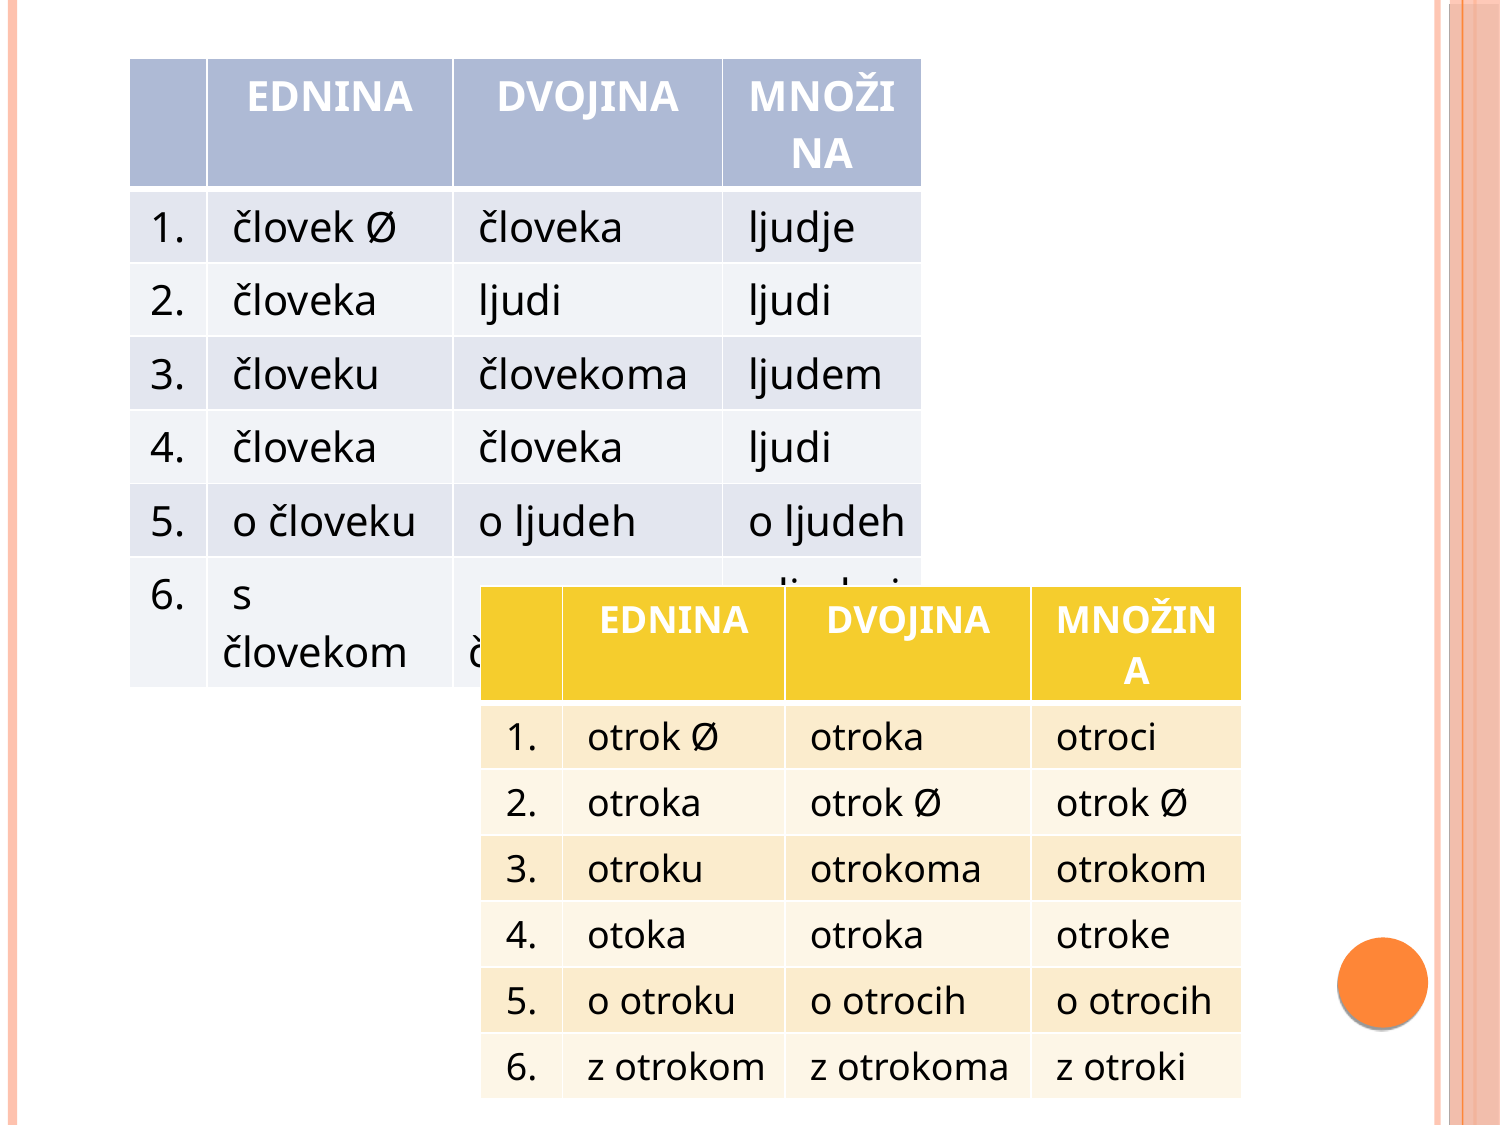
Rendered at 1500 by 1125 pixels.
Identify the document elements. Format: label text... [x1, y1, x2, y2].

table_header [481, 587, 562, 700]
table_header EDNINA [208, 59, 452, 186]
table_header EDNINA [563, 587, 784, 700]
table_cell 4. [481, 902, 562, 966]
table_cell o človeku [208, 484, 452, 556]
table_cell s človekom [208, 558, 452, 687]
table_header DVOJINA [786, 587, 1030, 700]
table_cell ljudi [454, 264, 722, 335]
table_cell otroka [786, 706, 1030, 768]
table_cell z ljudmi [723, 558, 921, 585]
table_cell človeka [454, 411, 722, 483]
table_cell o otrocih [1032, 968, 1241, 1032]
table_cell 1. [481, 706, 562, 768]
table_cell z otroki [1032, 1034, 1241, 1098]
table_cell otroka [563, 770, 784, 834]
table_cell o ljudeh [454, 484, 722, 556]
table_cell človek Ø [208, 192, 452, 262]
table_cell človeka [208, 411, 452, 483]
table_header MNOŽINA [1032, 587, 1241, 700]
table_cell otrok Ø [563, 706, 784, 768]
table_cell ljudi [723, 411, 921, 483]
table_cell človeku [208, 337, 452, 409]
table_header DVOJINA [454, 59, 722, 186]
table_cell človekoma [454, 337, 722, 409]
table_cell 4. [130, 411, 206, 483]
table_header MNOŽINA [723, 59, 921, 186]
table_cell o ljudeh [723, 484, 921, 556]
table_cell o otrocih [786, 968, 1030, 1032]
table_cell človeka [454, 192, 722, 262]
table_cell 6. [481, 1034, 562, 1098]
table_cell otrok Ø [1032, 770, 1241, 834]
table_cell o otroku [563, 968, 784, 1032]
table_cell 2. [130, 264, 206, 335]
table_cell 3. [481, 836, 562, 900]
table_cell z otrokom [563, 1034, 784, 1098]
table_cell otrokoma [786, 836, 1030, 900]
table_cell 2. [481, 770, 562, 834]
table_cell 5. [481, 968, 562, 1032]
table_cell otroke [1032, 902, 1241, 966]
table_cell človeka [208, 264, 452, 335]
table_cell otroku [563, 836, 784, 900]
table_cell z otrokoma [786, 1034, 1030, 1098]
table_cell ljudje [723, 192, 921, 262]
table_cell 5. [130, 484, 206, 556]
table_cell s človekoma [454, 558, 722, 687]
table_cell 1. [130, 192, 206, 262]
table_cell ljudi [723, 264, 921, 335]
table_header [130, 59, 206, 186]
table_cell ljudem [723, 337, 921, 409]
table_cell otrok Ø [786, 770, 1030, 834]
table_cell otroci [1032, 706, 1241, 768]
table_cell otroka [786, 902, 1030, 966]
table_cell 6. [130, 558, 206, 687]
table_cell otoka [563, 902, 784, 966]
table_cell otrokom [1032, 836, 1241, 900]
table_cell 3. [130, 337, 206, 409]
